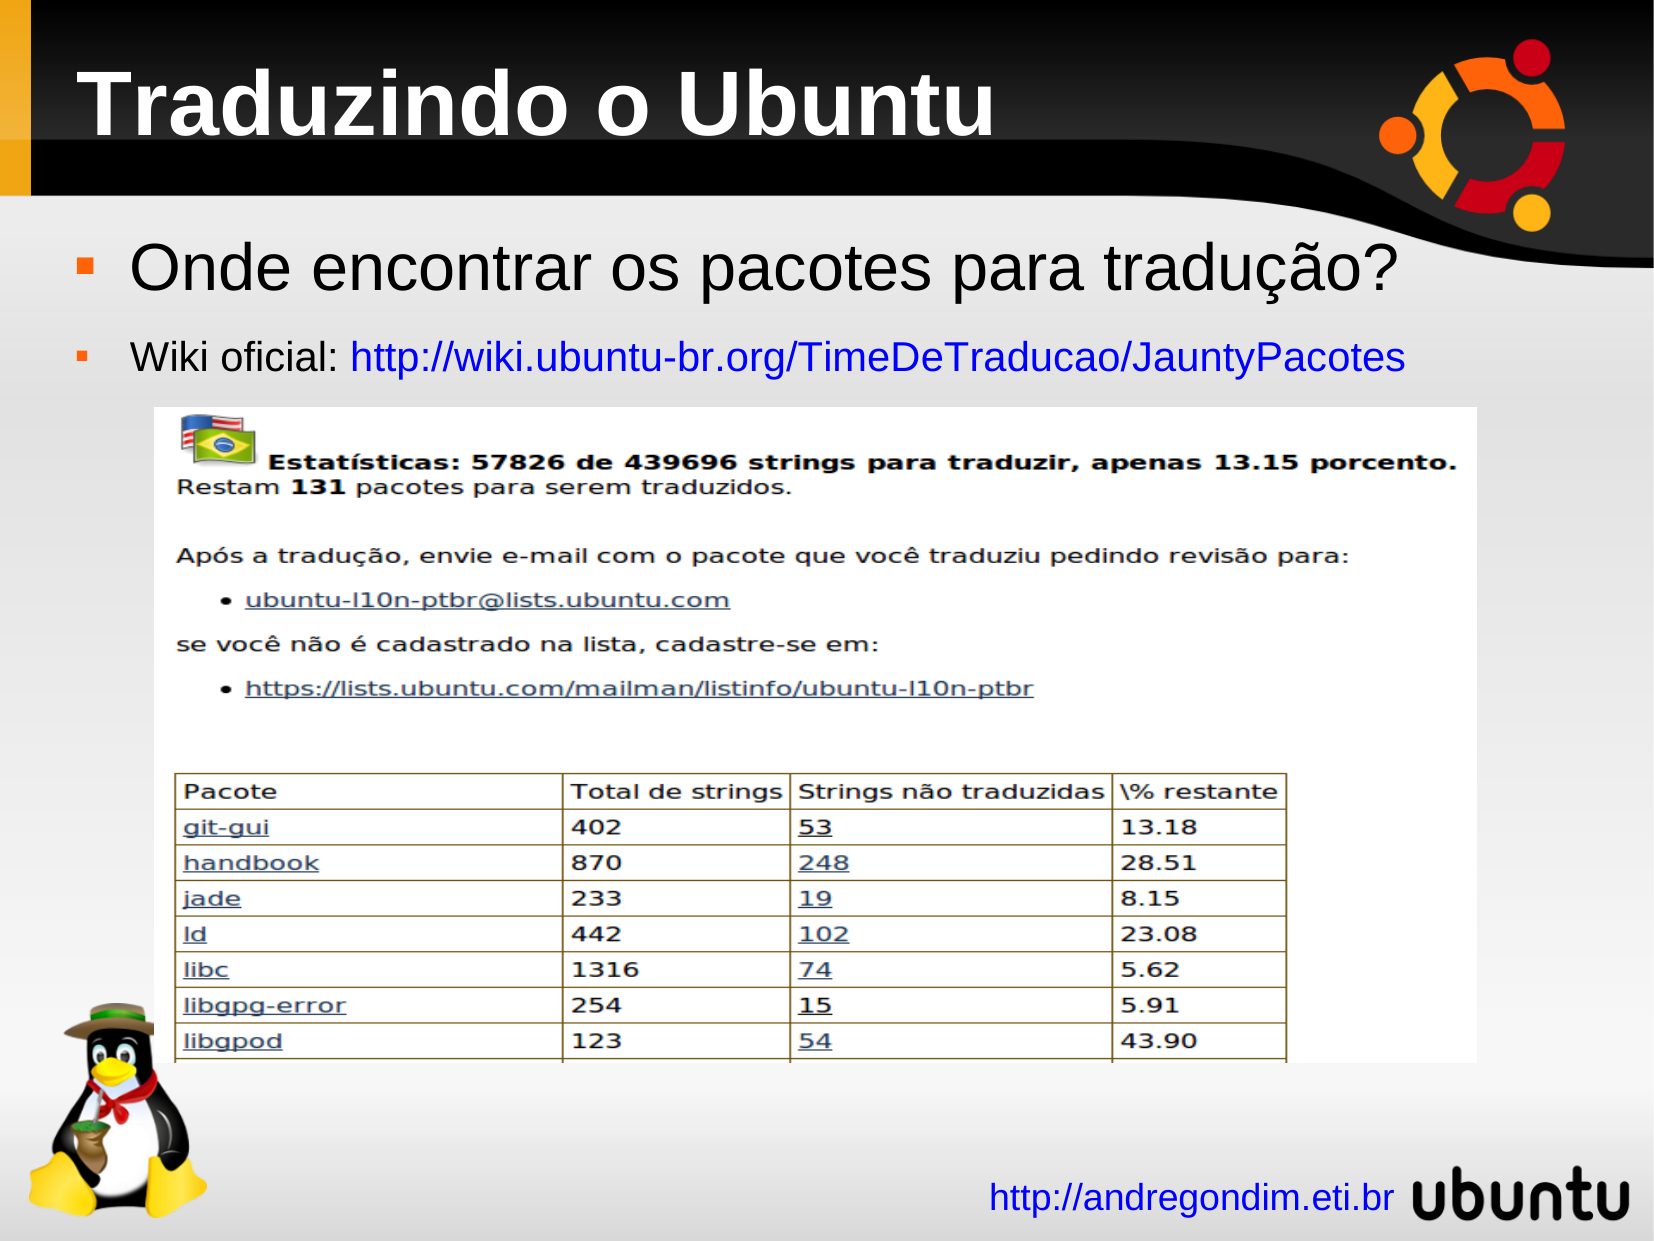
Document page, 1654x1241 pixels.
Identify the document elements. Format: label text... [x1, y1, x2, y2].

list Onde encontrar os pacotes para tradução? Wiki oficial: http://wiki.ubuntu-br.org/TimeDeTraducao/JauntyPacotes [59, 229, 1548, 443]
picture [0, 0, 1654, 1241]
title Traduzindo o Ubuntu [76, 7, 1565, 200]
